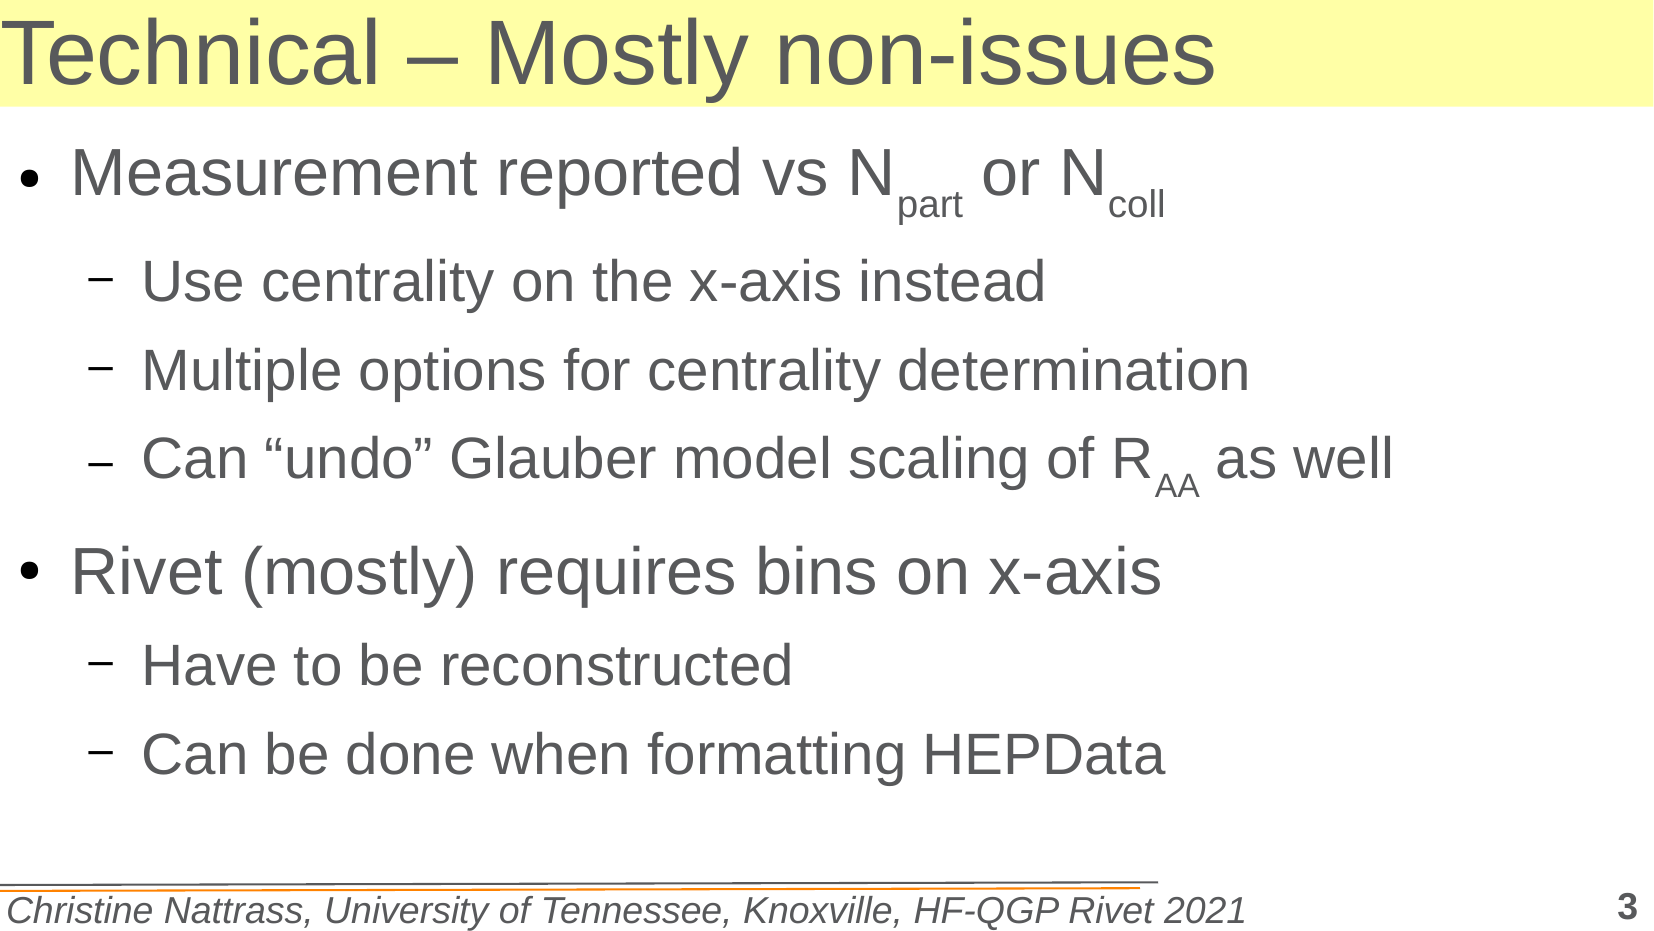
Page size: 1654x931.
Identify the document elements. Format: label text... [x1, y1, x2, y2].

list Measurement reported vs Npart or Ncoll Use centrality on the x-axis instead Multiple options for centrality determination Can “undo” Glauber model scaling of RAA as well Rivet (mostly) requires bins on x-axis Have to be reconstructed Can be done when formatting HEPData [0, 135, 1636, 883]
title Technical – Mostly non-issues [0, 0, 1654, 107]
